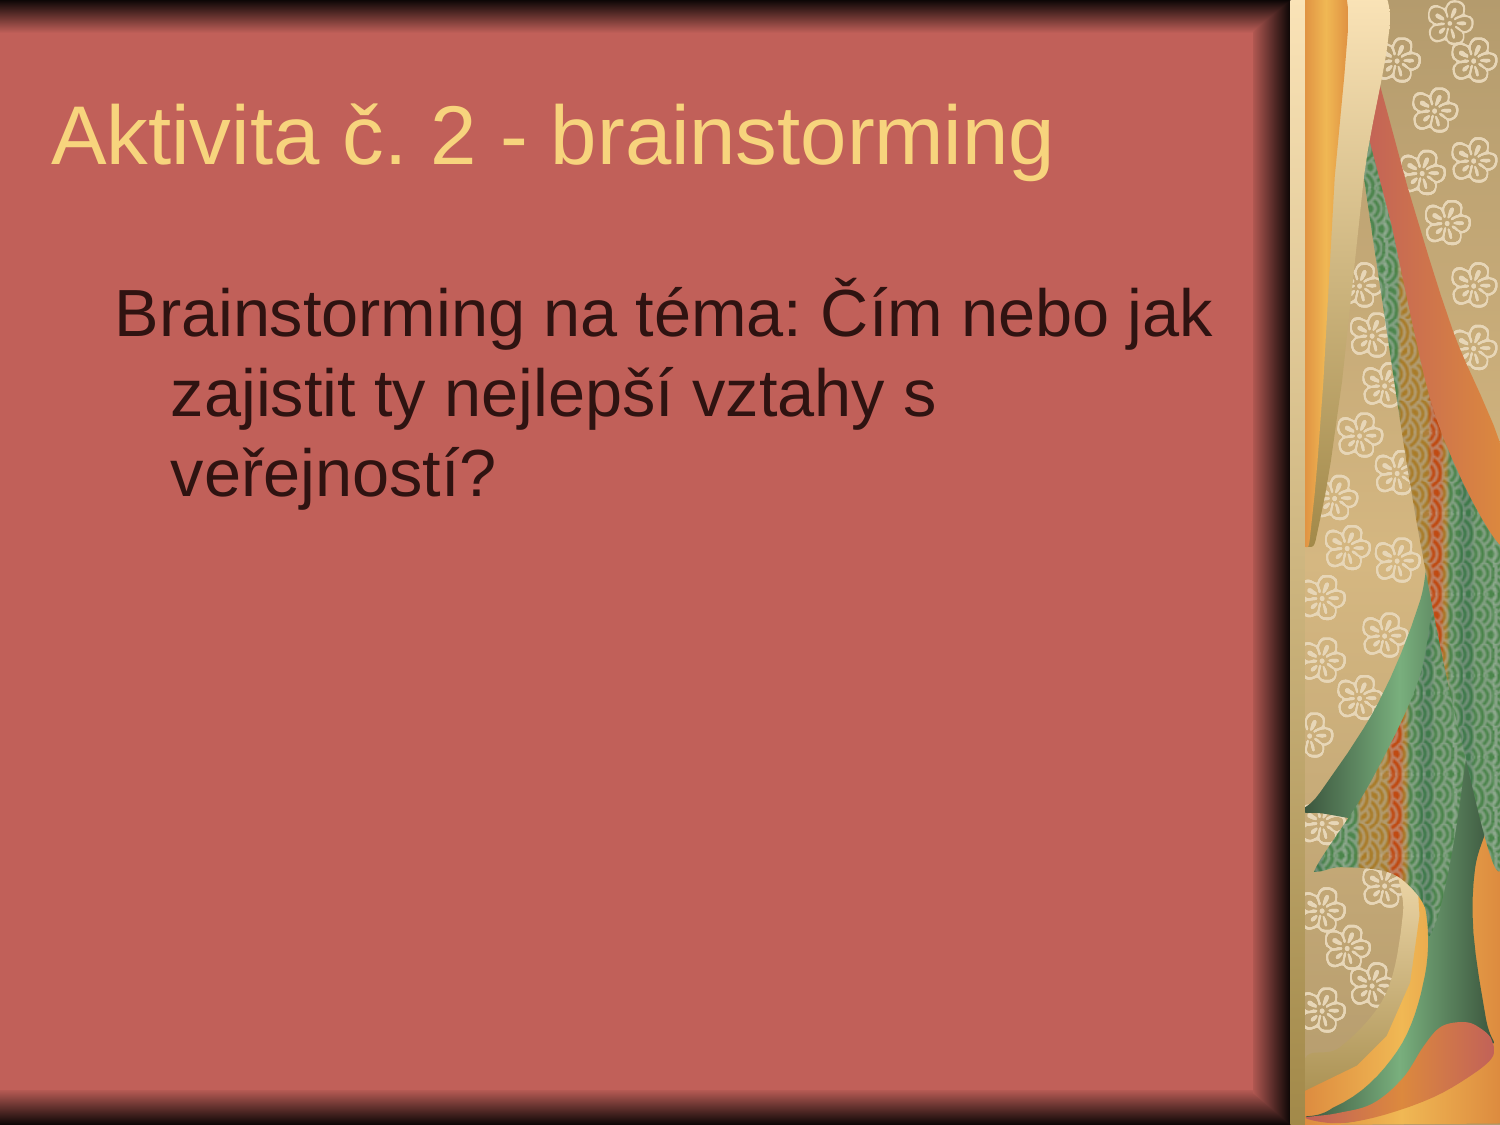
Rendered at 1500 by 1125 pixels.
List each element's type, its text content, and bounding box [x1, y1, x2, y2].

list Brainstorming na téma: Čím nebo jak zajistit ty nejlepší vztahy s veřejností? [43, 262, 1255, 1001]
title Aktivita č. 2 - brainstorming [35, 37, 1263, 225]
